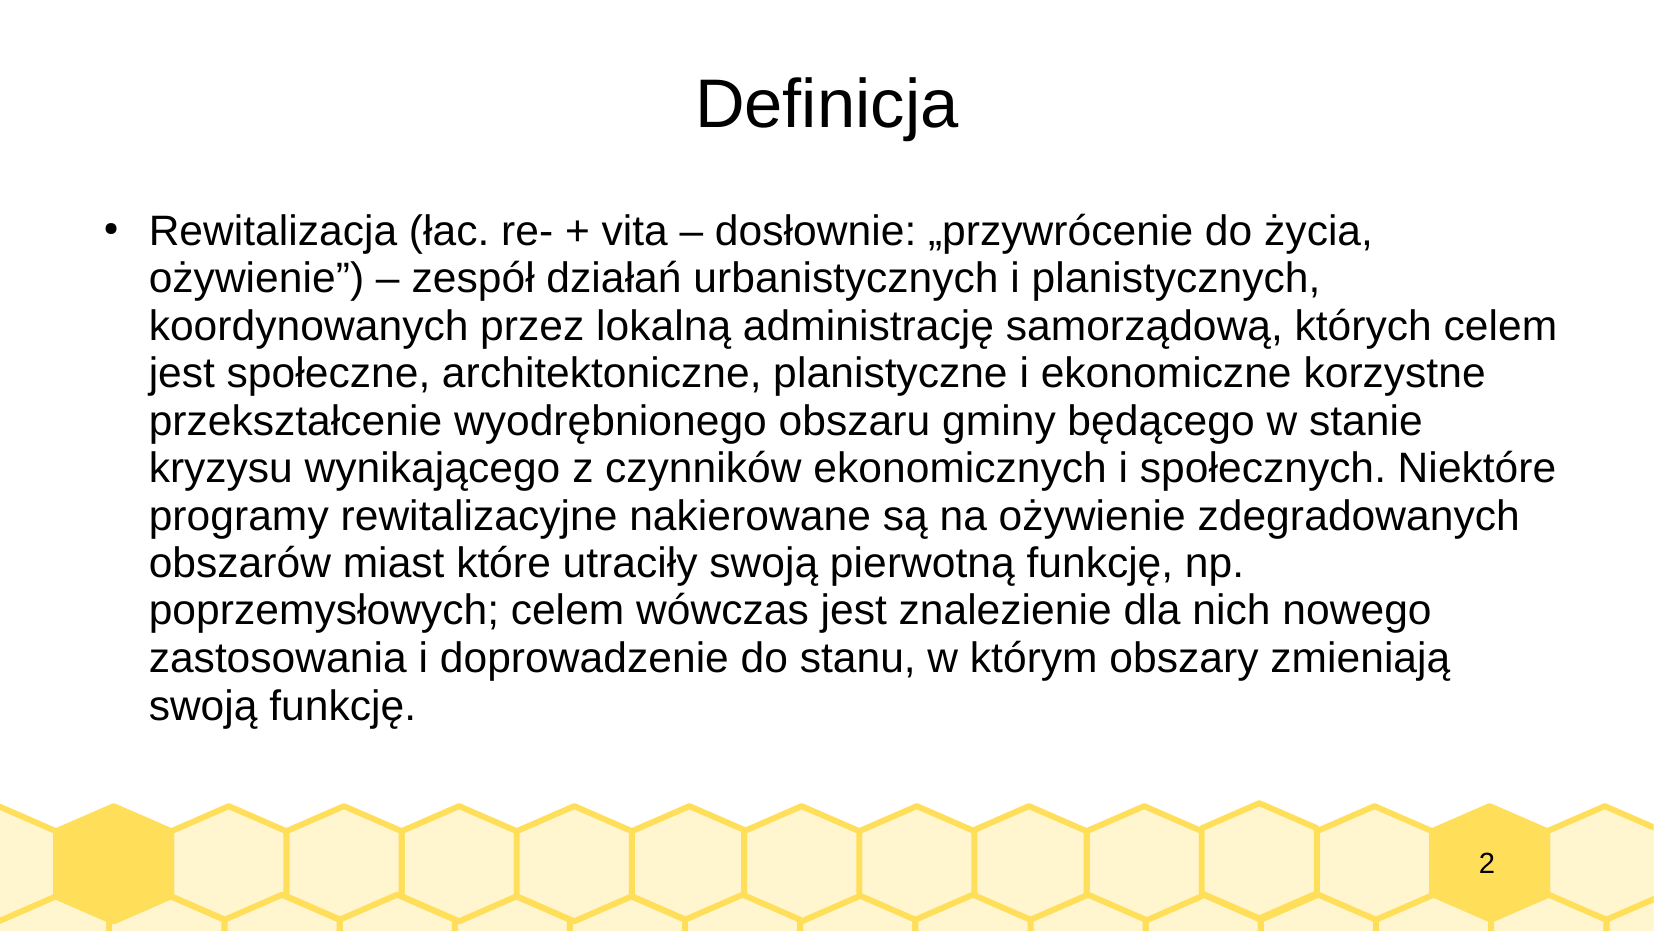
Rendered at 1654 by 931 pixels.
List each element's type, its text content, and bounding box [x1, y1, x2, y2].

list Rewitalizacja (łac. re- + vita – dosłownie: „przywrócenie do życia, ożywienie”) – zespół działań urbanistycznych i planistycznych, koordynowanych przez lokalną administrację samorządową, których celem jest społeczne, architektoniczne, planistyczne i ekonomiczne korzystne przekształcenie wyodrębnionego obszaru gminy będącego w stanie kryzysu wynikającego z czynników ekonomicznych i społecznych. Niektóre programy rewitalizacyjne nakierowane są na ożywienie zdegradowanych obszarów miast które utraciły swoją pierwotną funkcję, np. poprzemysłowych; celem wówczas jest znalezienie dla nich nowego zastosowania i doprowadzenie do stanu, w którym obszary zmieniają swoją funkcję. [88, 206, 1565, 739]
title Definicja [88, 29, 1565, 178]
